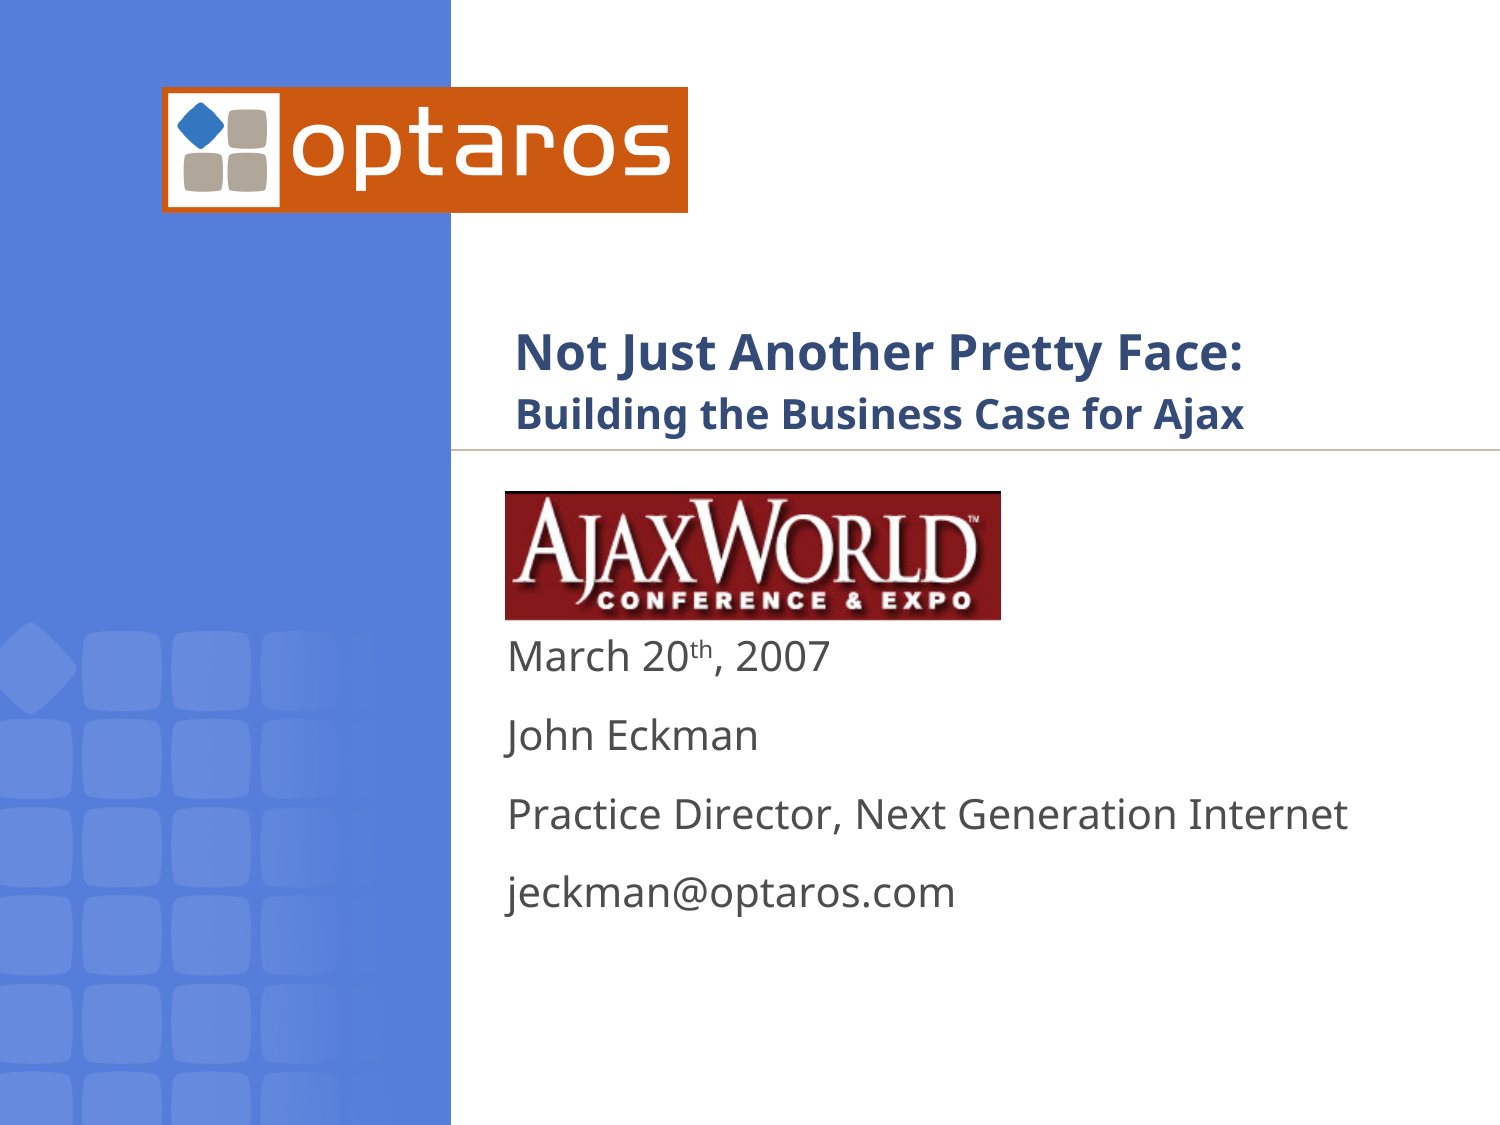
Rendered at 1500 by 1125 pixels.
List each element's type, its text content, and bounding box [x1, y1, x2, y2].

title Not Just Another Pretty Face: Building the Business Case for Ajax [500, 299, 1463, 451]
picture [0, 0, 688, 1125]
picture [505, 491, 1001, 622]
subtitle March 20th, 2007 John Eckman Practice Director, Next Generation Internet jeckman@optaros.com [492, 607, 1455, 1010]
